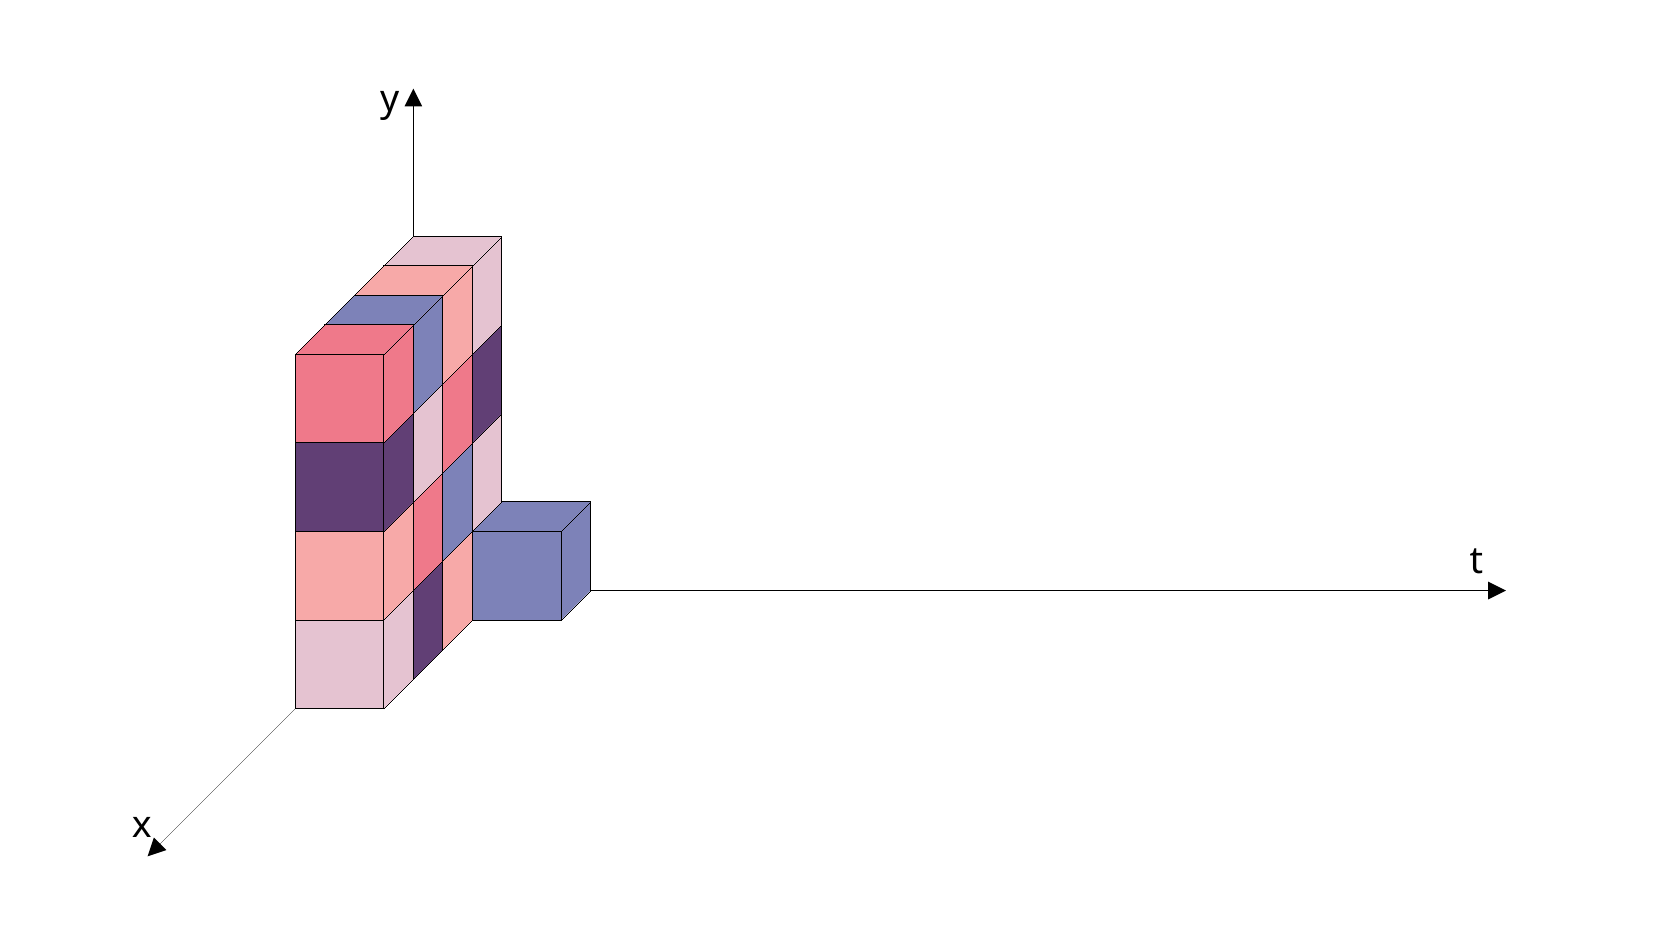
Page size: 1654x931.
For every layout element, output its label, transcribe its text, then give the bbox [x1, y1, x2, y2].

text_box x [112, 791, 172, 855]
text_box t [1446, 527, 1506, 591]
text_box y [360, 64, 420, 129]
text_box [295, 236, 591, 709]
